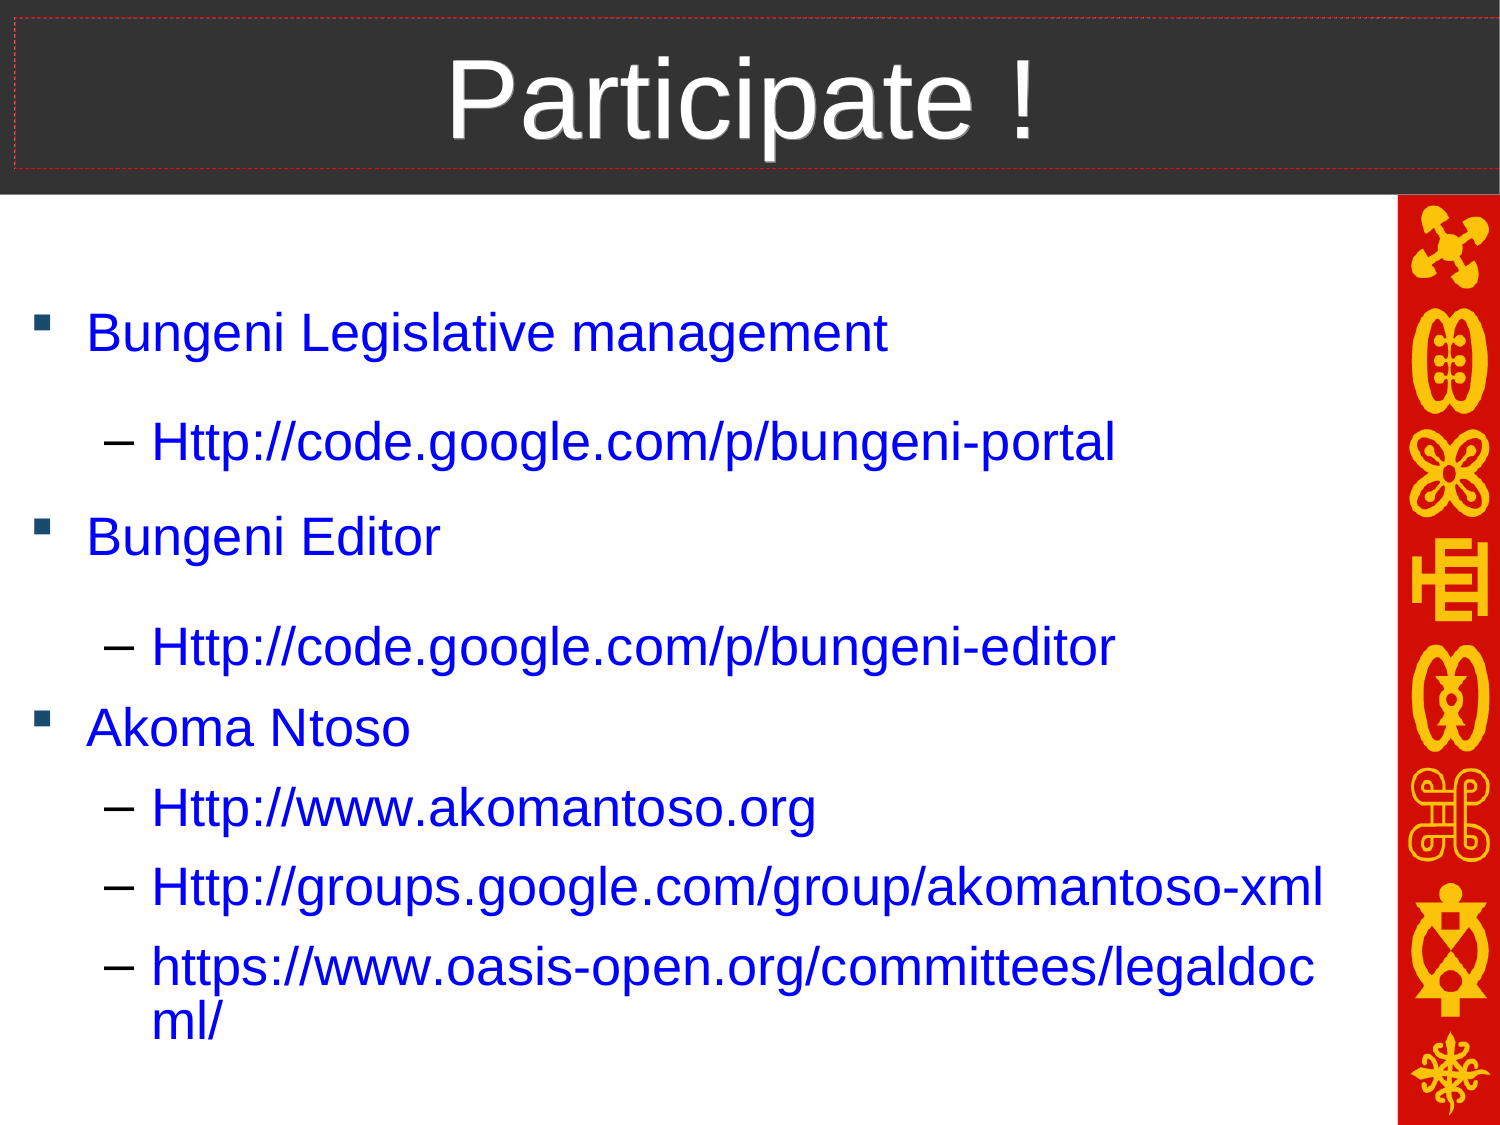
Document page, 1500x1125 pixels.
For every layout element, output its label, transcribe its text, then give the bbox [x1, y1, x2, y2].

list Bungeni Legislative management Http://code.google.com/p/bungeni-portal Bungeni Editor Http://code.google.com/p/bungeni-editor Akoma Ntoso Http://www.akomantoso.org Http://groups.google.com/group/akomantoso-xml https://www.oasis-open.org/committees/legaldocml/ [15, 289, 1366, 1125]
title Participate ! [15, 17, 1500, 169]
picture [1397, 195, 1500, 1125]
